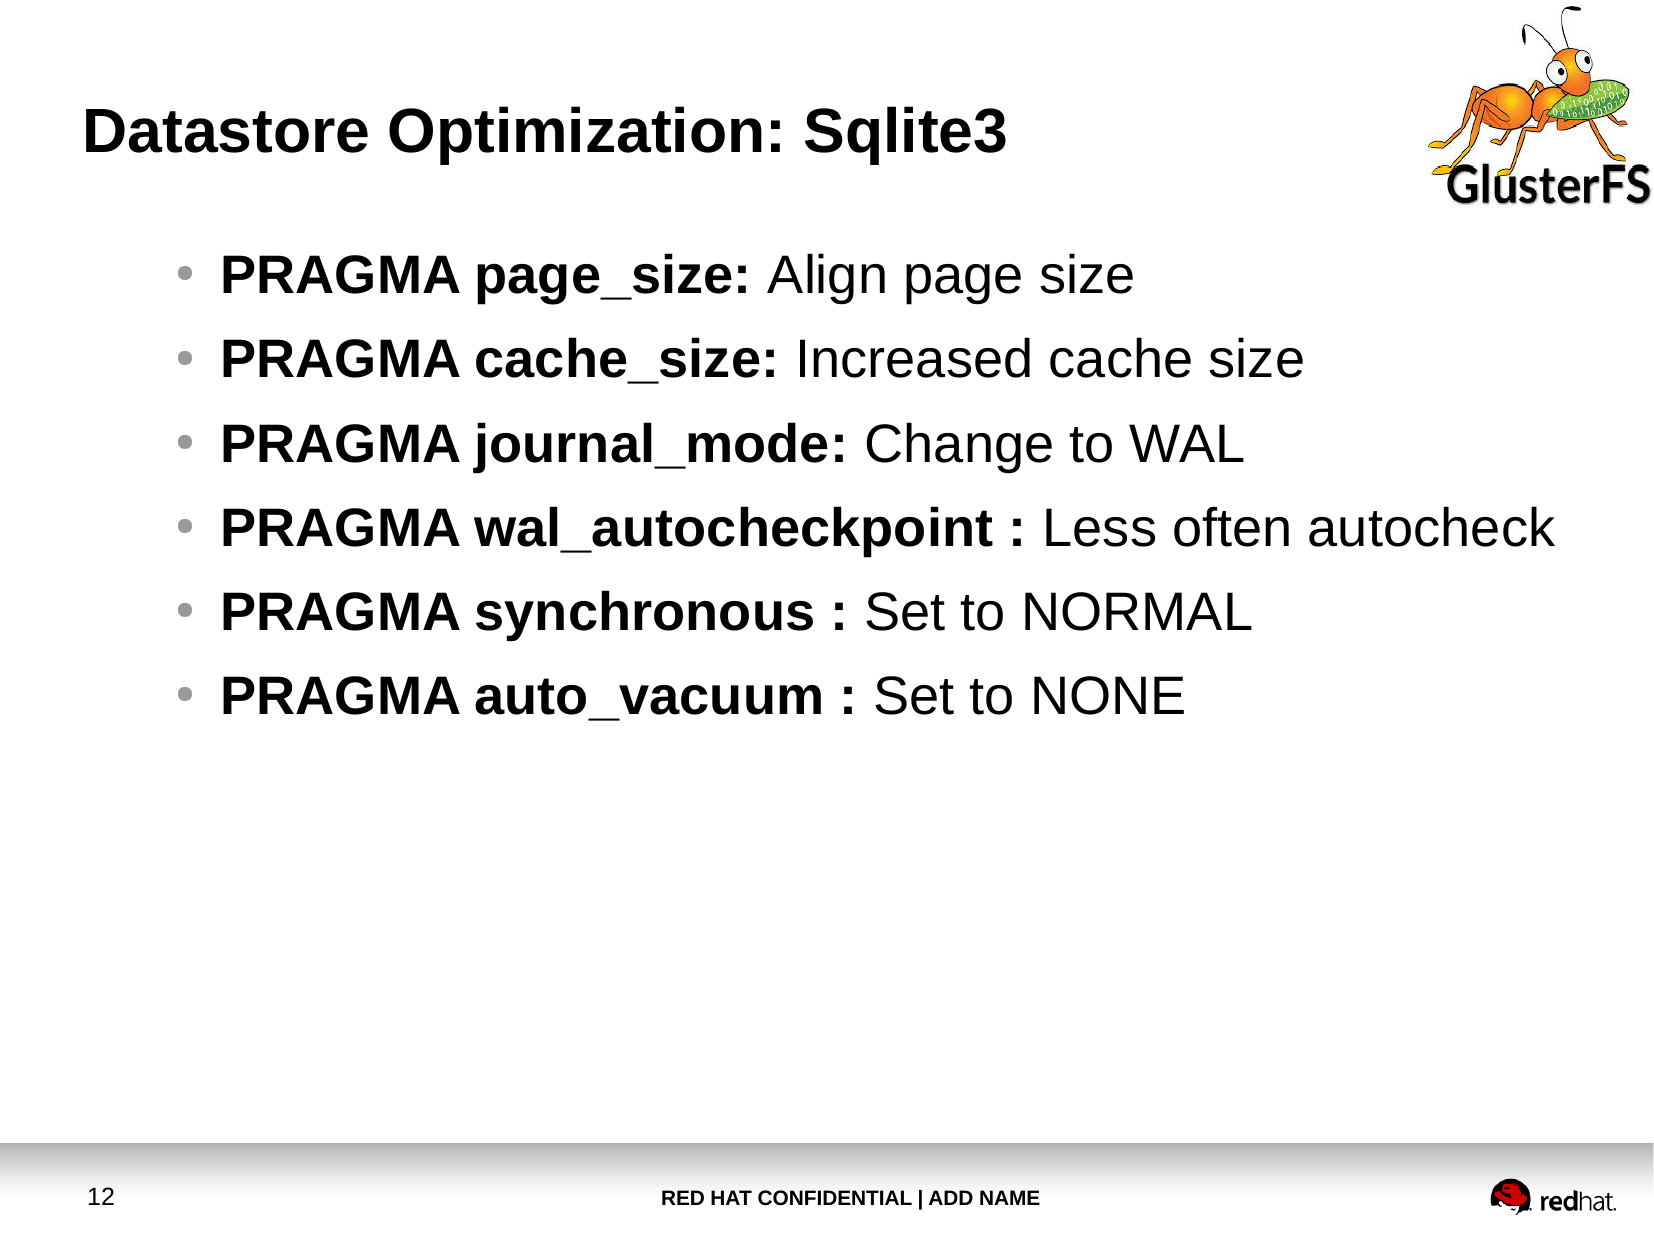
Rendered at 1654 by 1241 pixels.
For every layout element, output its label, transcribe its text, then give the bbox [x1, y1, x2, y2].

picture [1425, 4, 1653, 208]
title Datastore Optimization: Sqlite3 [82, 37, 1571, 226]
list PRAGMA page_size: Align page size PRAGMA cache_size: Increased cache size PRAGMA journal_mode: Change to WAL PRAGMA wal_autocheckpoint : Less often autocheck PRAGMA synchronous : Set to NORMAL PRAGMA auto_vacuum : Set to NONE [86, 244, 1576, 1039]
picture [0, 1143, 1654, 1241]
